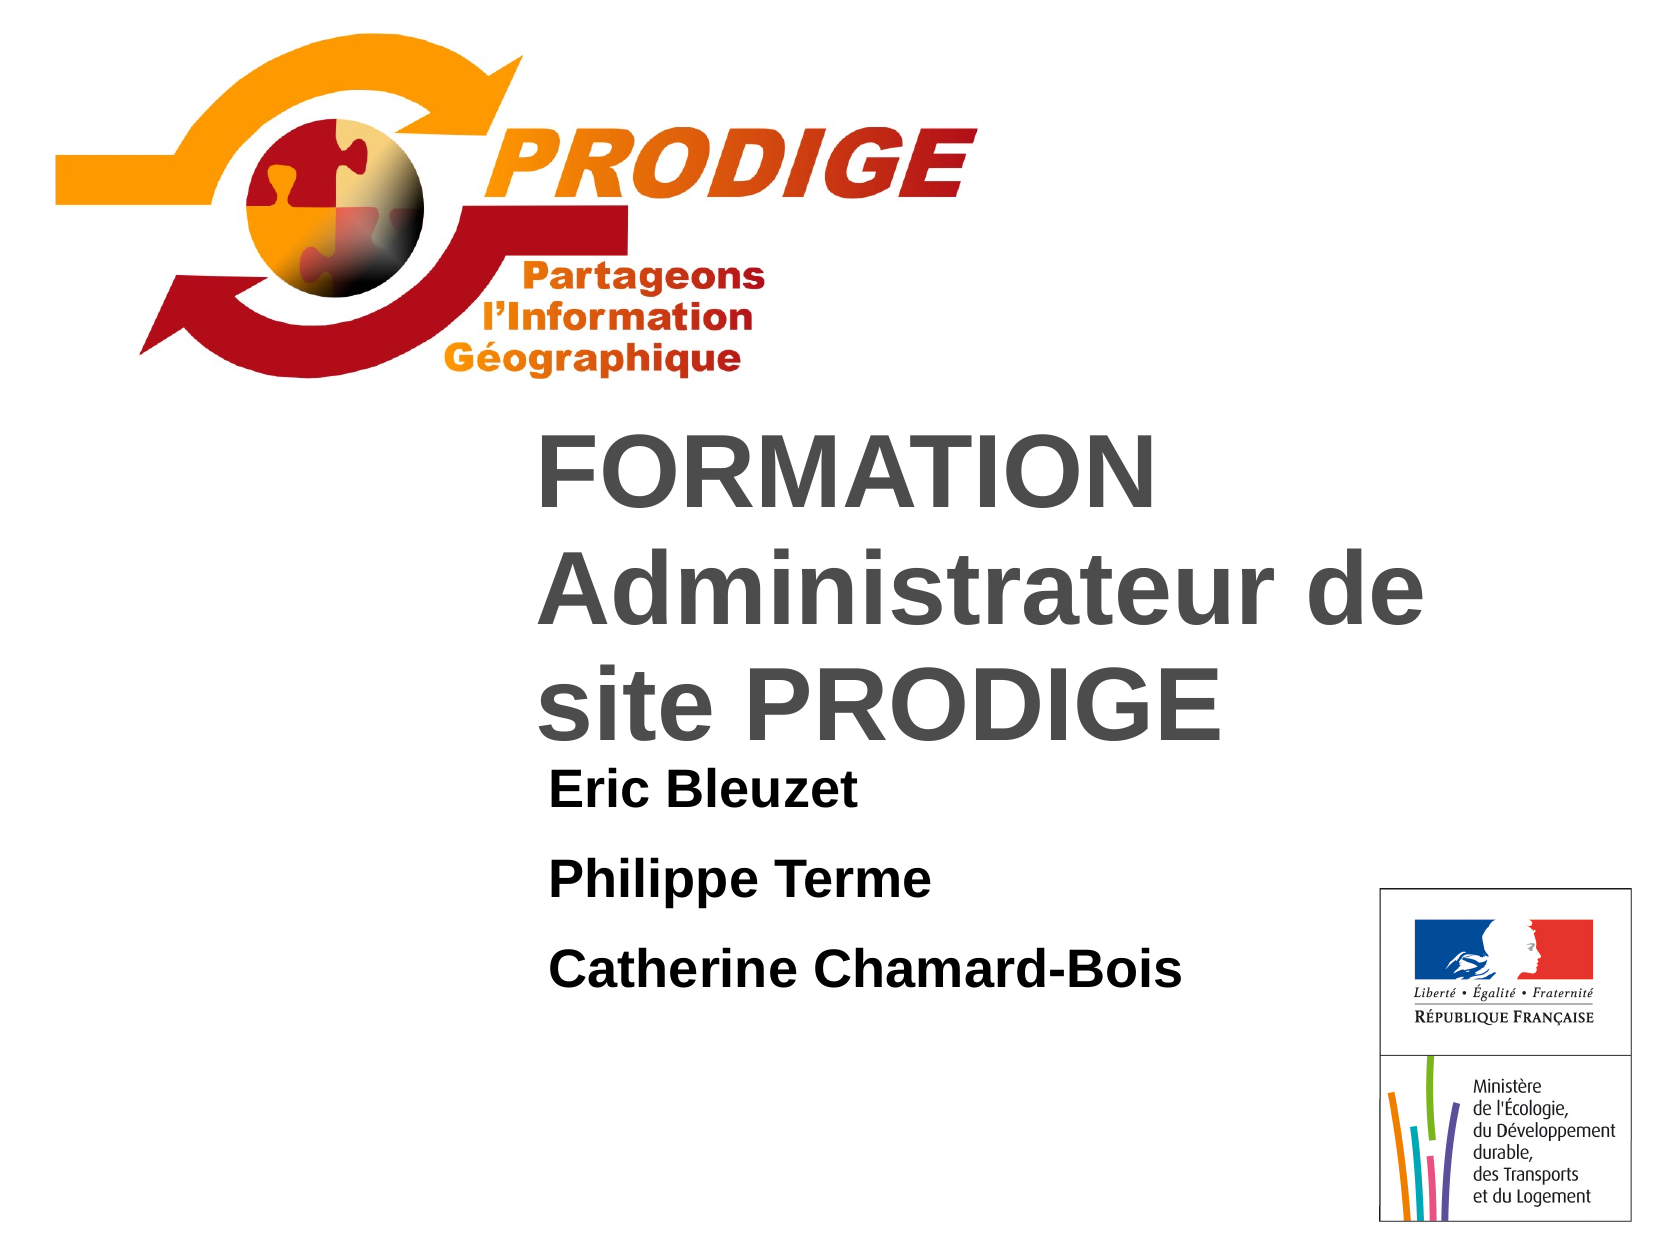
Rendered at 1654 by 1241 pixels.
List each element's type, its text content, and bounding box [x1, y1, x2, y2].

title FORMATION Administrateur de site PRODIGE [535, 413, 1480, 763]
subtitle Eric Bleuzet Philippe Terme Catherine Chamard-Bois [548, 757, 1336, 999]
picture [1379, 888, 1632, 1222]
picture [55, 33, 978, 379]
